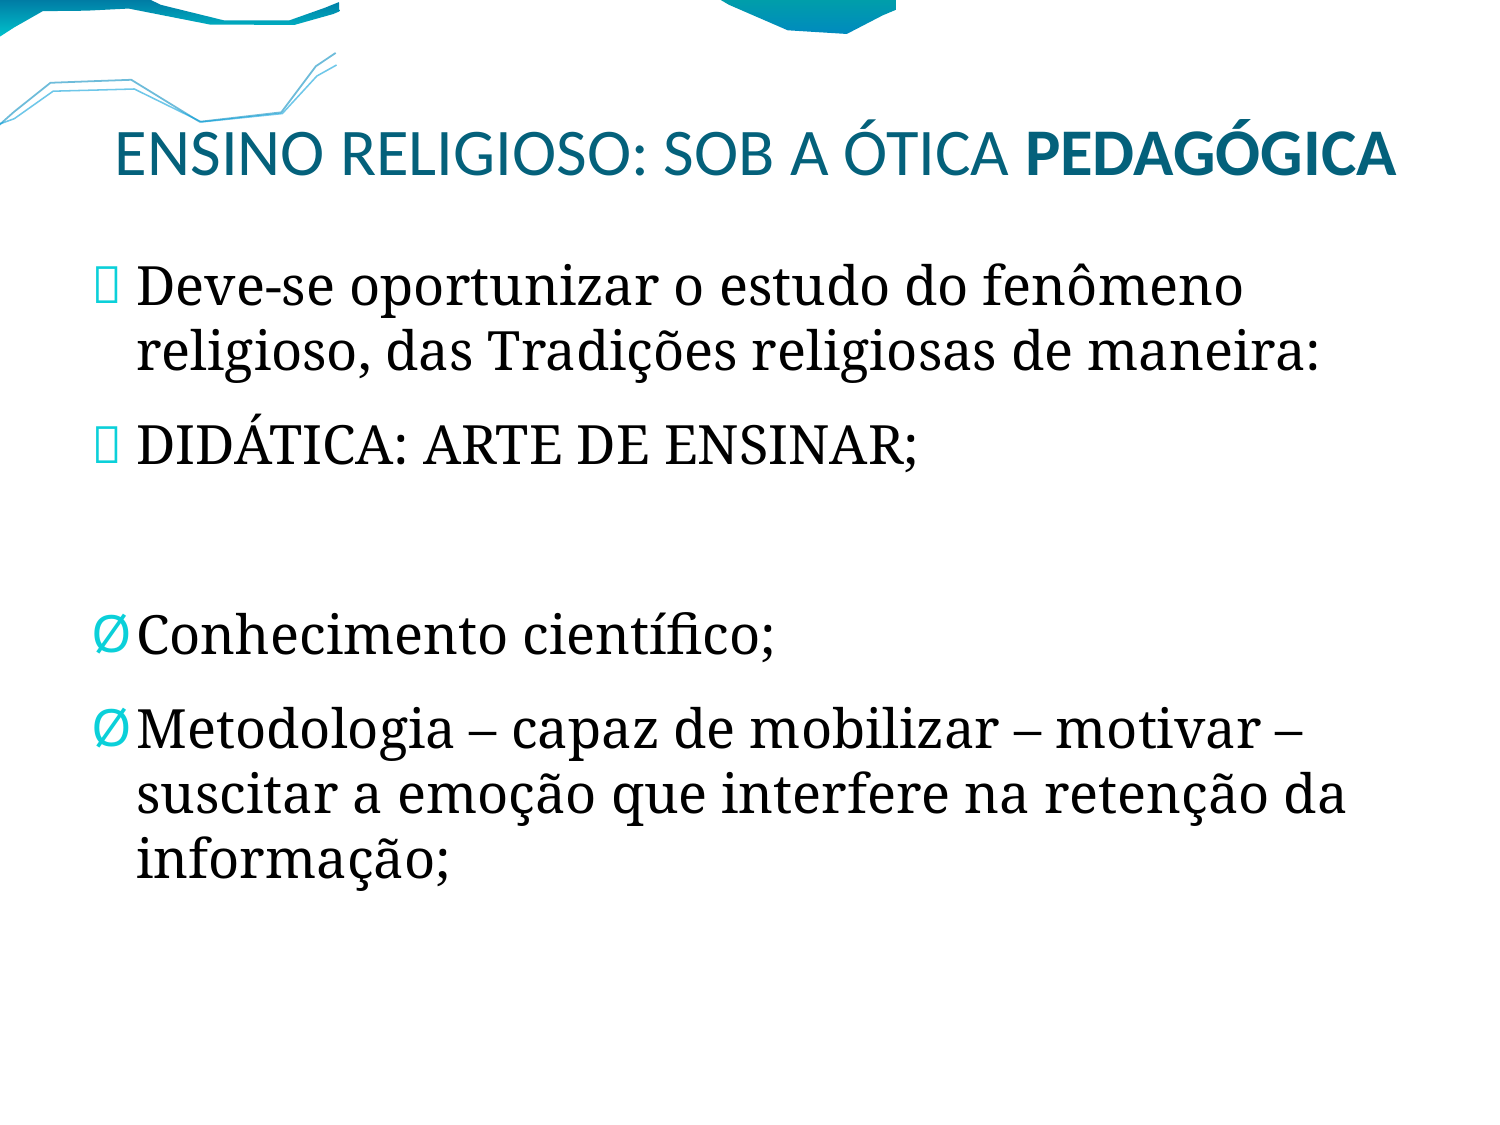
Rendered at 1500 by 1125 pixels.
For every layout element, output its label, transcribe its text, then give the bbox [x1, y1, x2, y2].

title ENSINO RELIGIOSO: SOB A ÓTICA PEDAGÓGICA [100, 101, 1500, 197]
list Deve-se oportunizar o estudo do fenômeno religioso, das Tradições religiosas de maneira: DIDÁTICA: ARTE DE ENSINAR; Conhecimento científico; Metodologia – capaz de mobilizar – motivar – suscitar a emoção que interfere na retenção da informação; [76, 243, 1427, 964]
